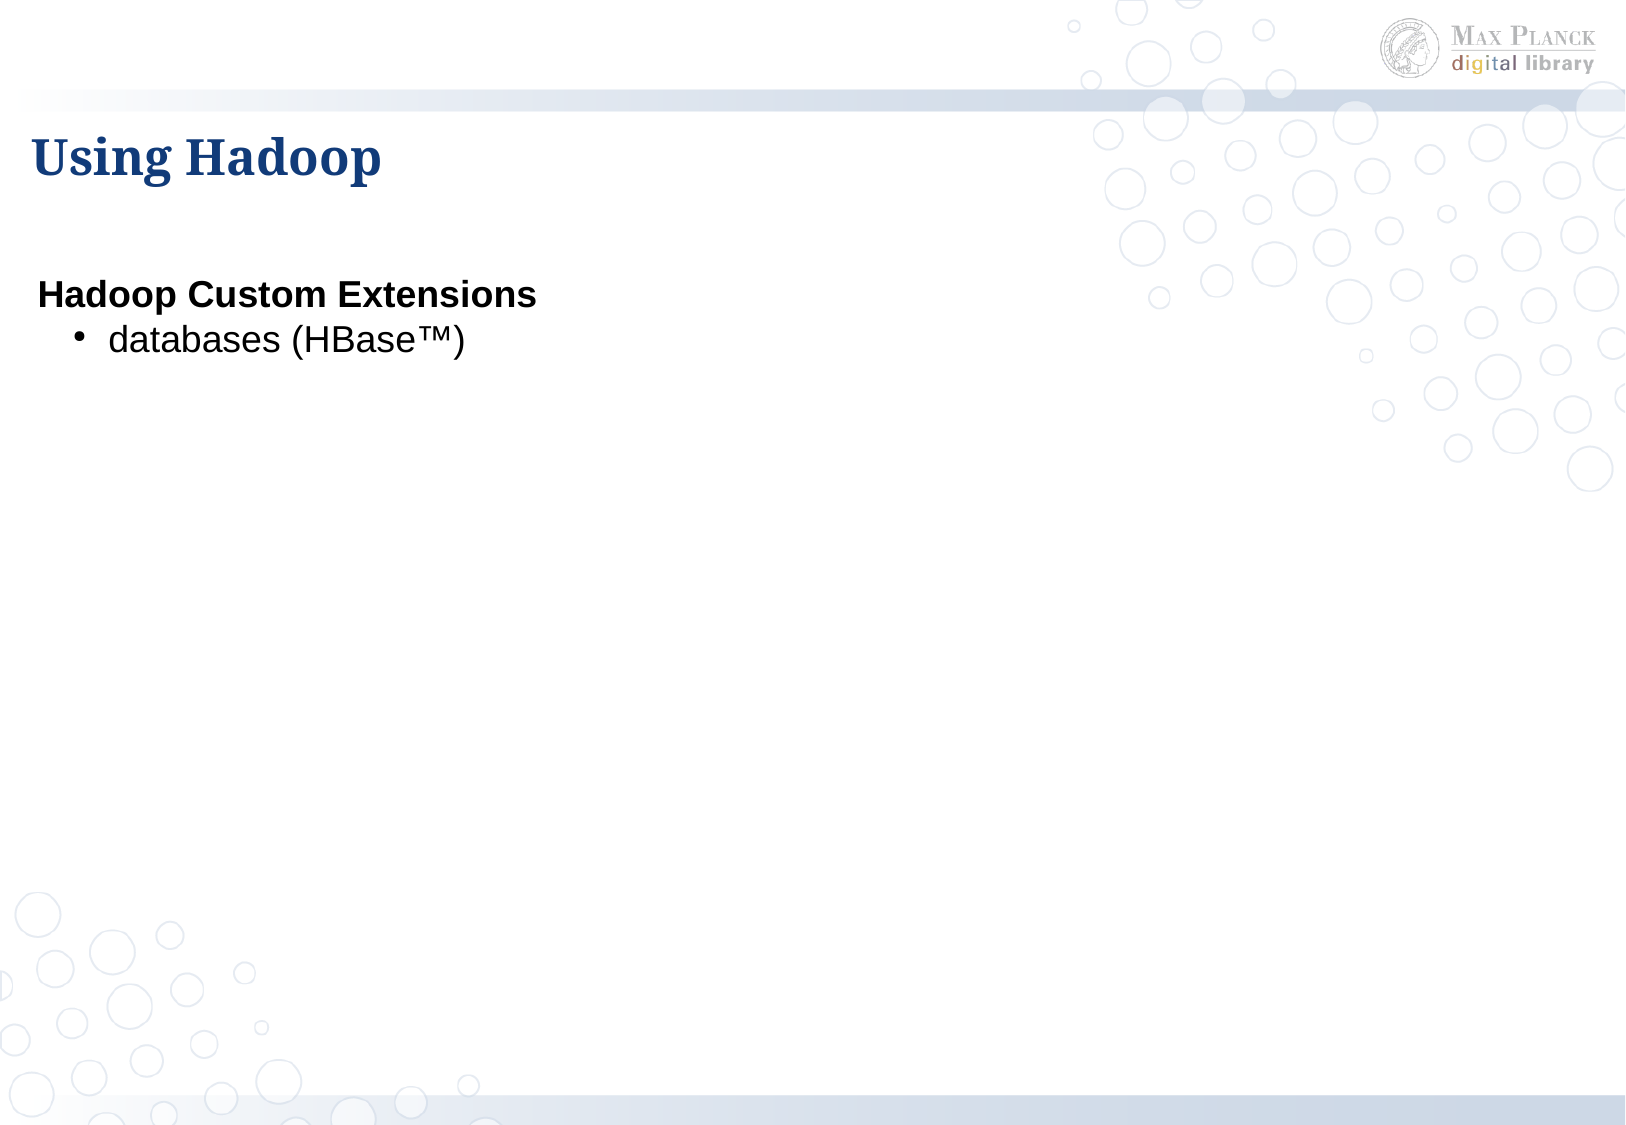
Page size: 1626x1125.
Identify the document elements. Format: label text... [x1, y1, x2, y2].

list Using Hadoop [31, 125, 1594, 187]
picture [0, 0, 1626, 1125]
text_box Hadoop Custom Extensions databases (HBase™) [37, 269, 1598, 405]
